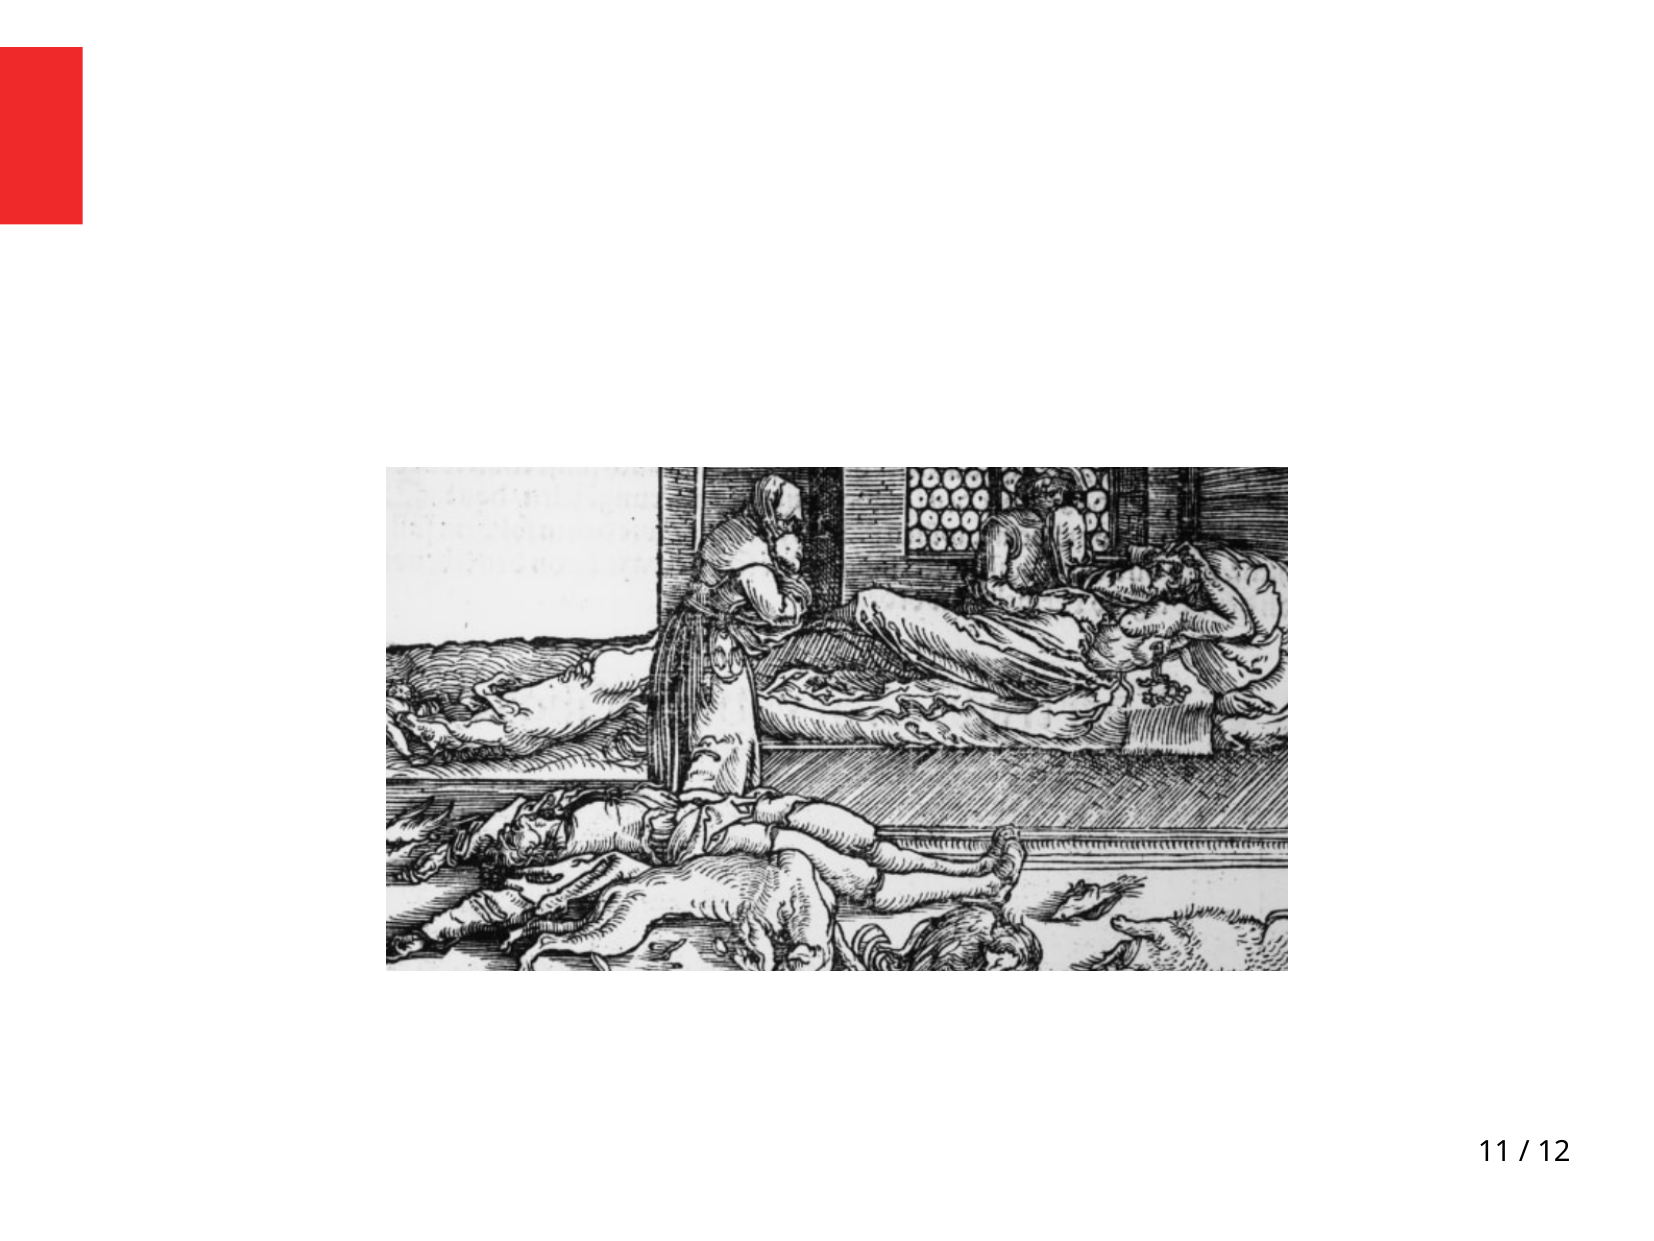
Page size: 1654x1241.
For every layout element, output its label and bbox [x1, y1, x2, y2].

picture [386, 467, 1288, 971]
